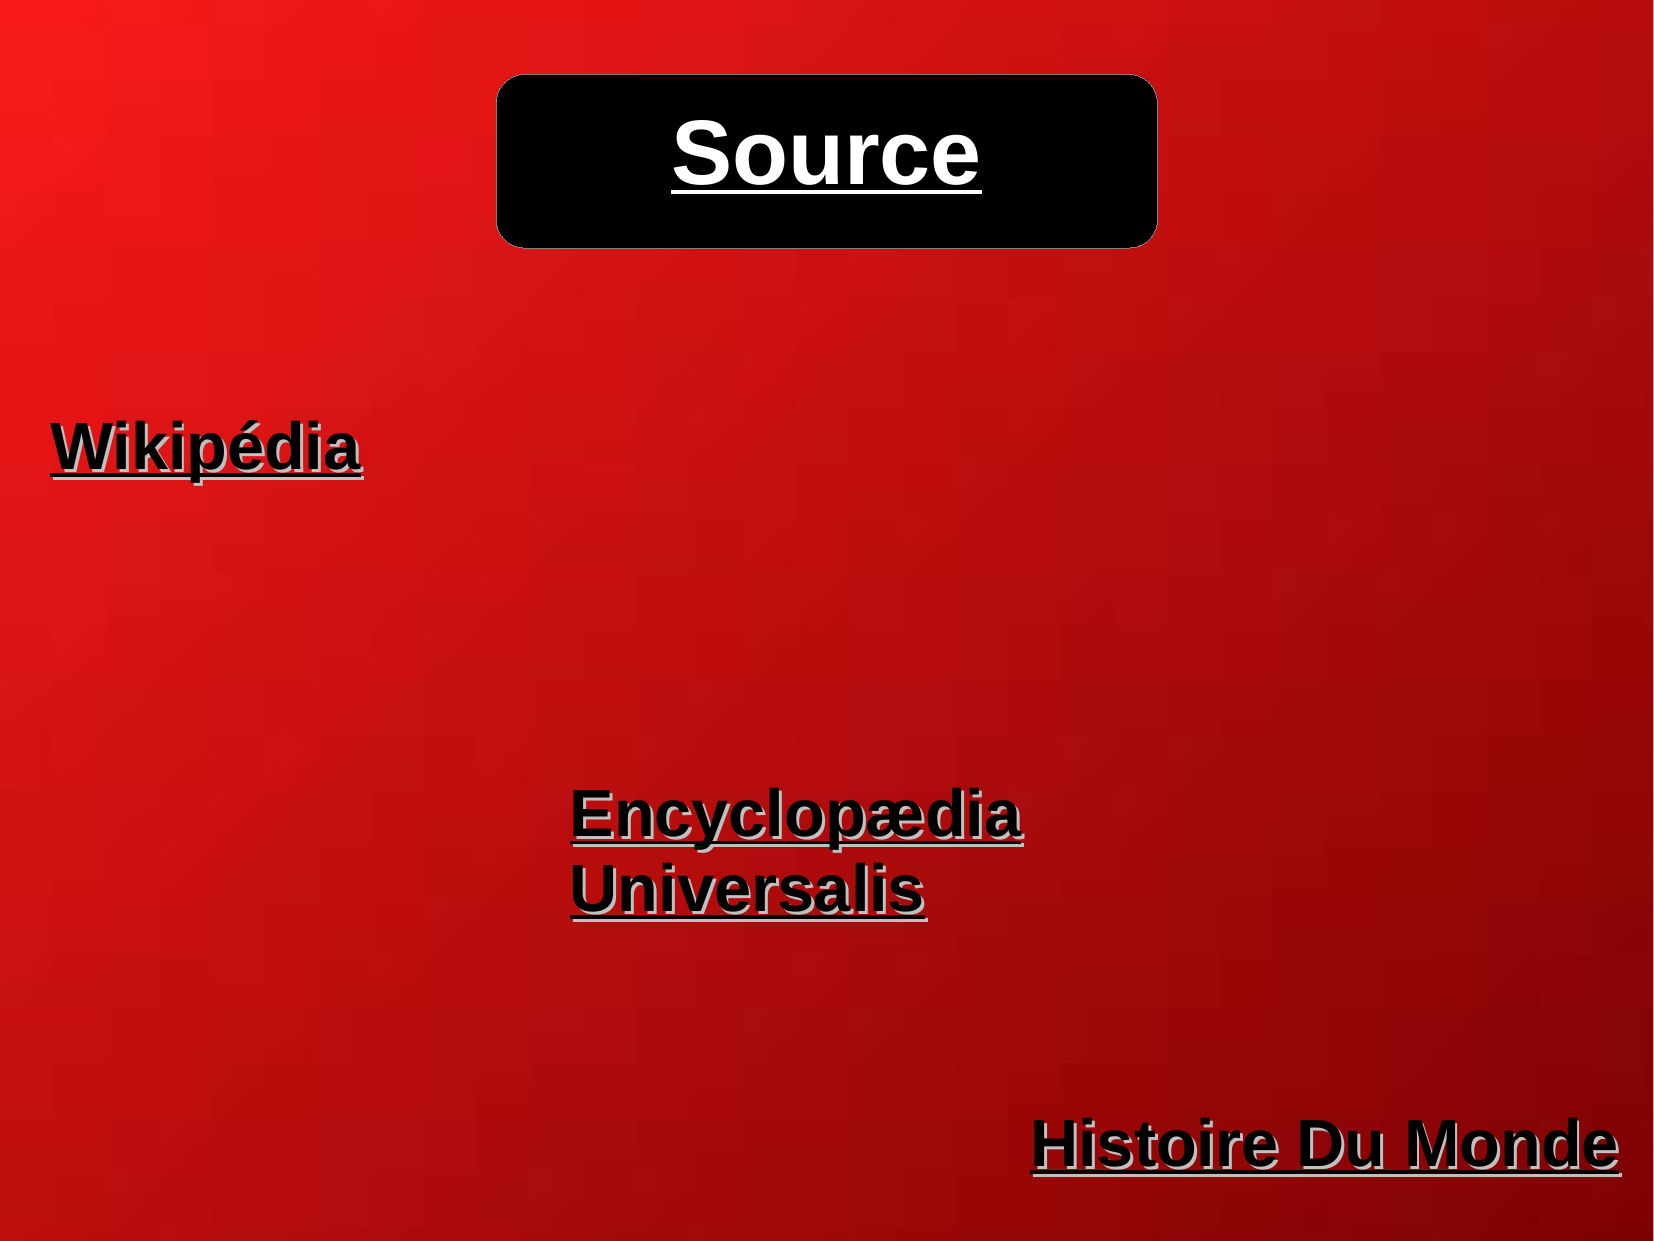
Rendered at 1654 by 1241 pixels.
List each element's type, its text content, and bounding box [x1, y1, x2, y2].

text_box Encyclopædia Universalis [555, 768, 1134, 934]
title Source [82, 49, 1571, 257]
picture [0, 0, 1654, 1241]
text_box Wikipédia [35, 401, 697, 492]
text_box Histoire Du Monde [1015, 1098, 1654, 1189]
